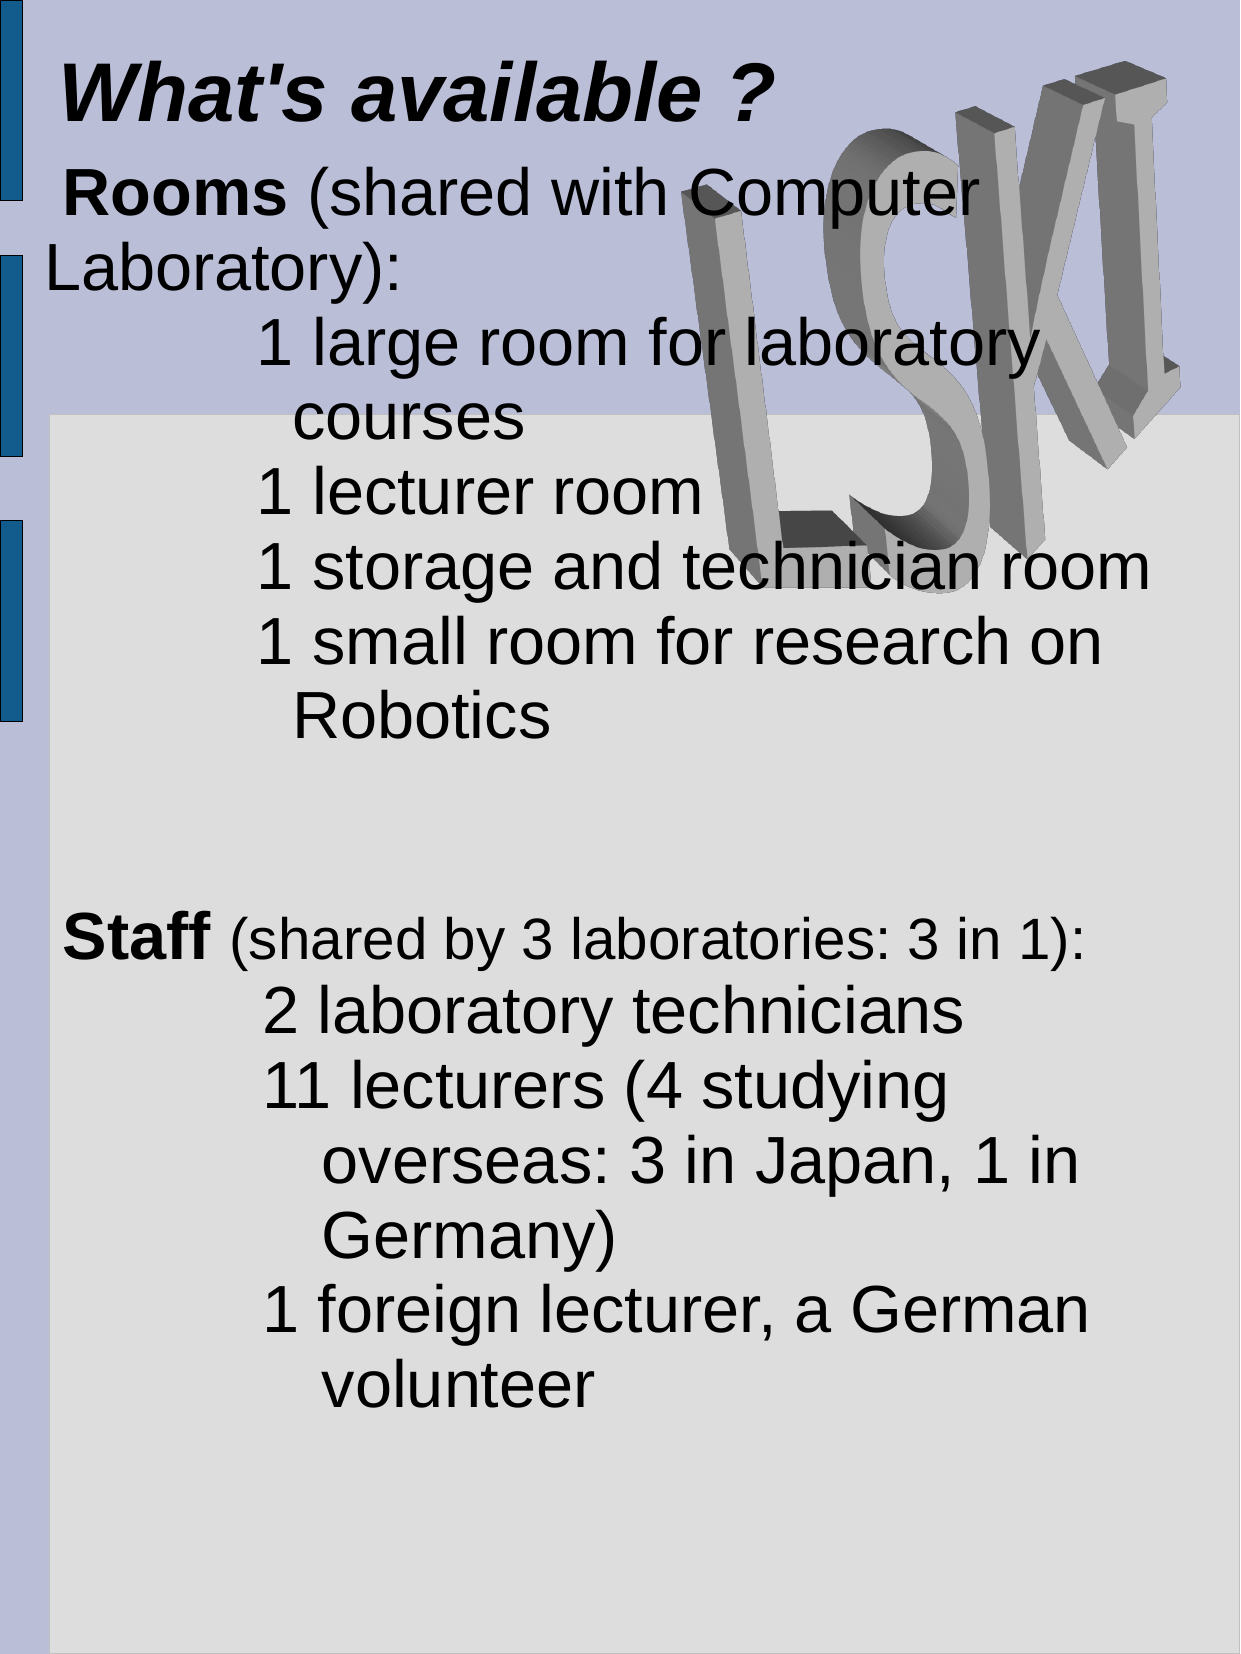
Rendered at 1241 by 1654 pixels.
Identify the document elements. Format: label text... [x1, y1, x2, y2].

text_box What's available ? [44, 39, 975, 200]
text_box Rooms (shared with Computer Laboratory): 1 large room for laboratory courses 1 lecturer room 1 storage and technician room 1 small room for research on Robotics [29, 147, 1219, 891]
text_box Staff (shared by 3 laboratories: 3 in 1): 2 laboratory technicians 11 lecturers (4 studying overseas: 3 in Japan, 1 in Germany) 1 foreign lecturer, a German volunteer [29, 891, 1241, 1491]
